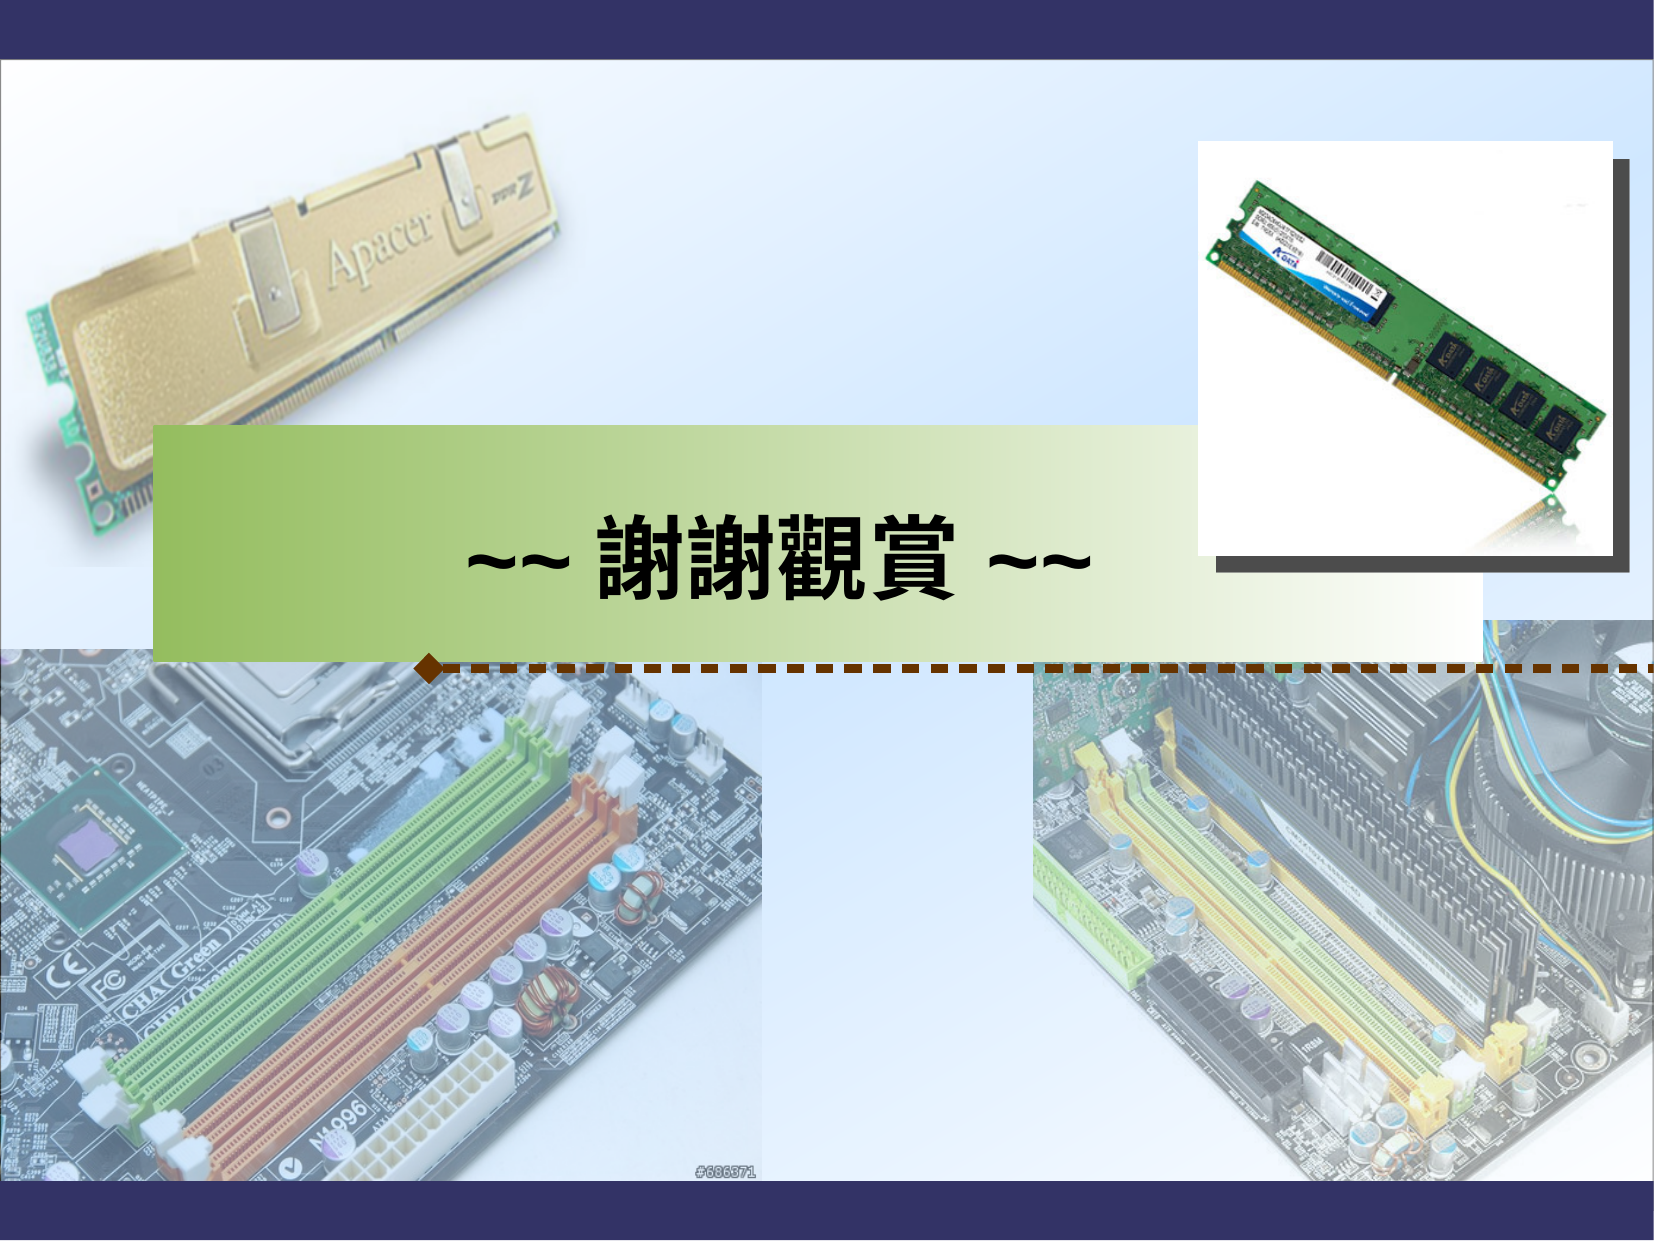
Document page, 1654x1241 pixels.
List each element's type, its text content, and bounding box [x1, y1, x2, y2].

picture [1198, 141, 1613, 556]
title ~~謝謝觀賞~~ [35, 448, 1524, 656]
